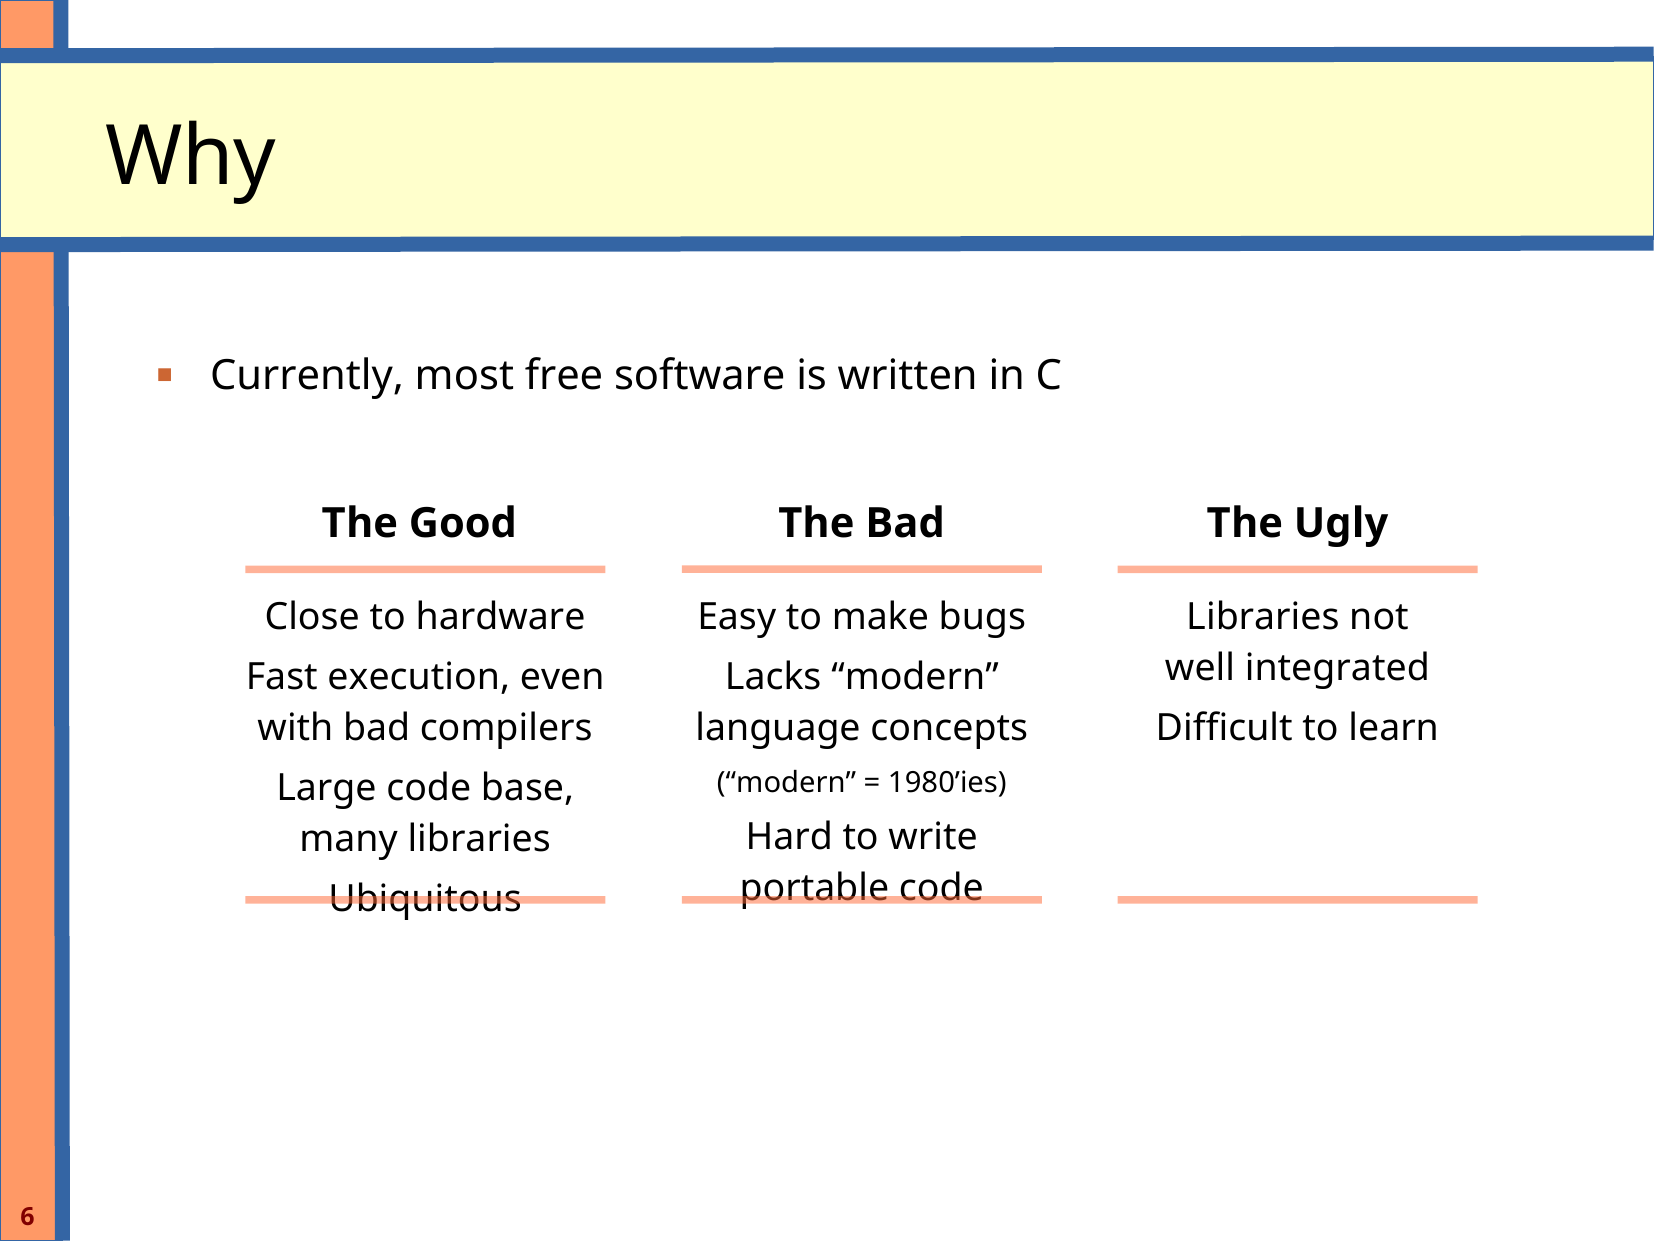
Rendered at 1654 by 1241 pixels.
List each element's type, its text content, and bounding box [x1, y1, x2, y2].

text_box Close to hardware Fast execution, even with bad compilers Large code base, many libraries Ubiquitous [203, 589, 648, 897]
text_box [681, 896, 1042, 904]
title Why [105, 93, 1605, 212]
text_box The Good [212, 493, 627, 554]
text_box [681, 565, 1042, 573]
text_box [1117, 896, 1478, 904]
text_box [245, 565, 606, 574]
list Currently, most free software is written in C [121, 344, 1534, 1127]
text_box Libraries not well integrated Difficult to learn [1075, 589, 1520, 929]
text_box [1117, 565, 1478, 574]
text_box Easy to make bugs Lacks “modern” language concepts (“modern” = 1980’ies) Hard to write portable code [639, 589, 1075, 892]
text_box The Bad [654, 493, 1070, 554]
text_box [245, 896, 606, 904]
text_box The Ugly [1090, 493, 1505, 554]
